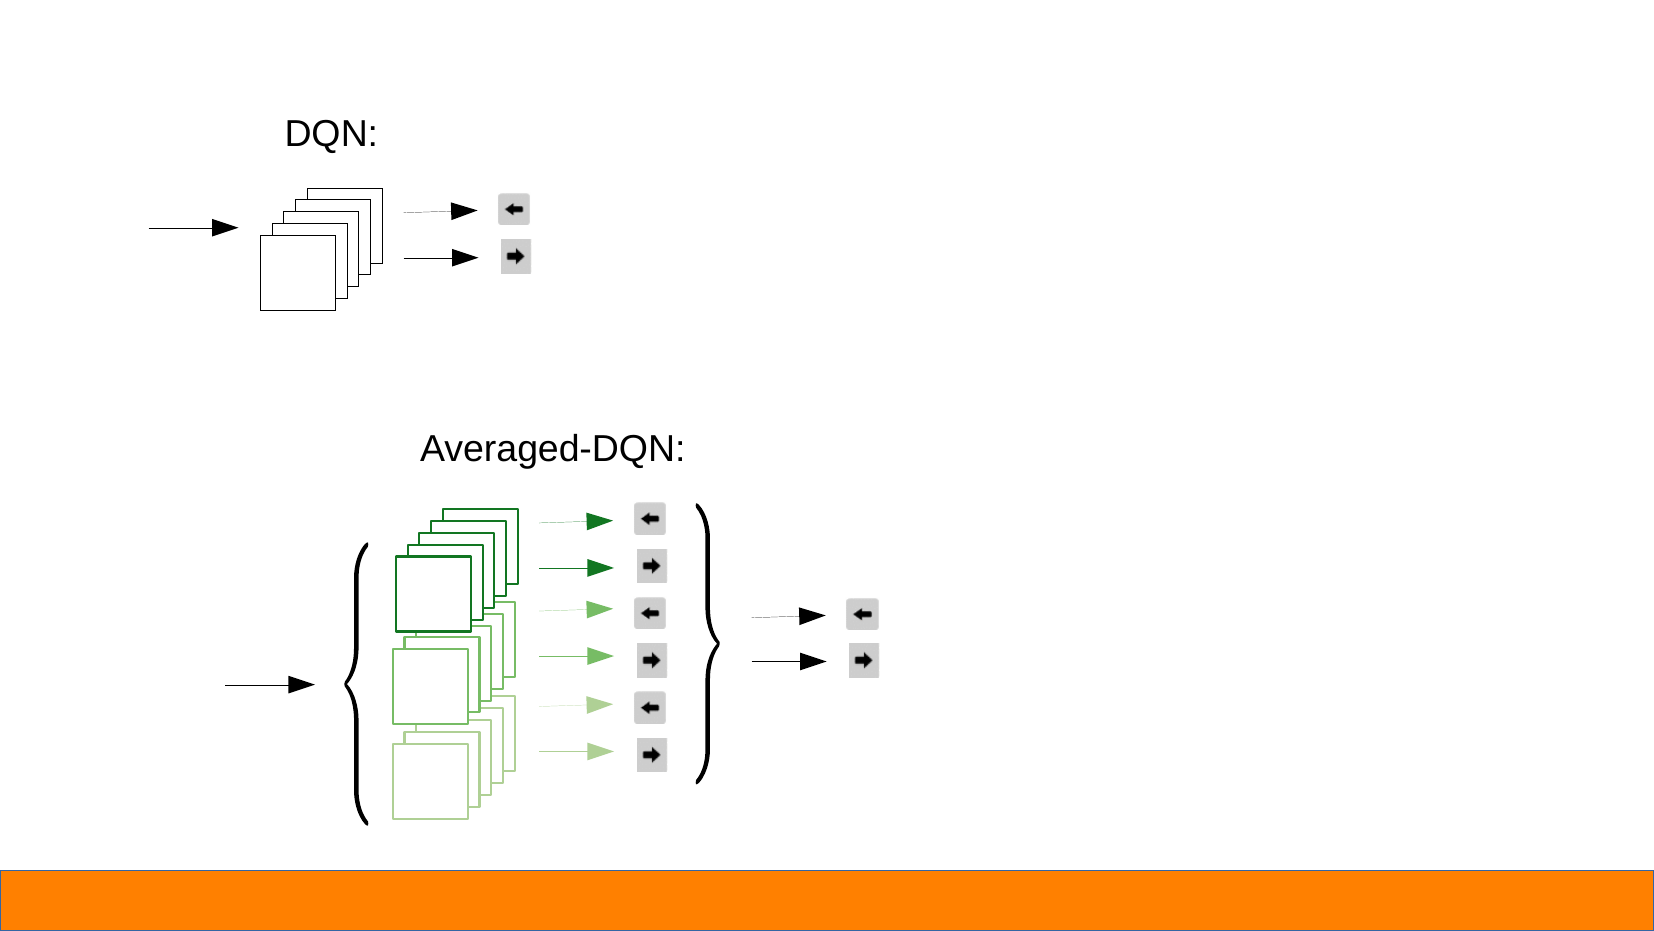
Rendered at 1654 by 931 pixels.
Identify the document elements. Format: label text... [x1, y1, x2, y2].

picture [637, 738, 668, 772]
picture [633, 501, 667, 535]
text_box [0, 870, 1654, 931]
text_box [260, 188, 383, 311]
picture [845, 597, 880, 631]
text_box DQN: [269, 104, 525, 162]
text_box Averaged-DQN: [405, 420, 706, 519]
picture [633, 690, 667, 724]
picture [849, 643, 880, 678]
picture [337, 542, 376, 826]
picture [637, 643, 668, 678]
picture [501, 239, 532, 274]
picture [497, 192, 531, 226]
picture [689, 503, 727, 785]
picture [637, 549, 668, 583]
picture [633, 596, 667, 629]
text_box [392, 509, 519, 819]
